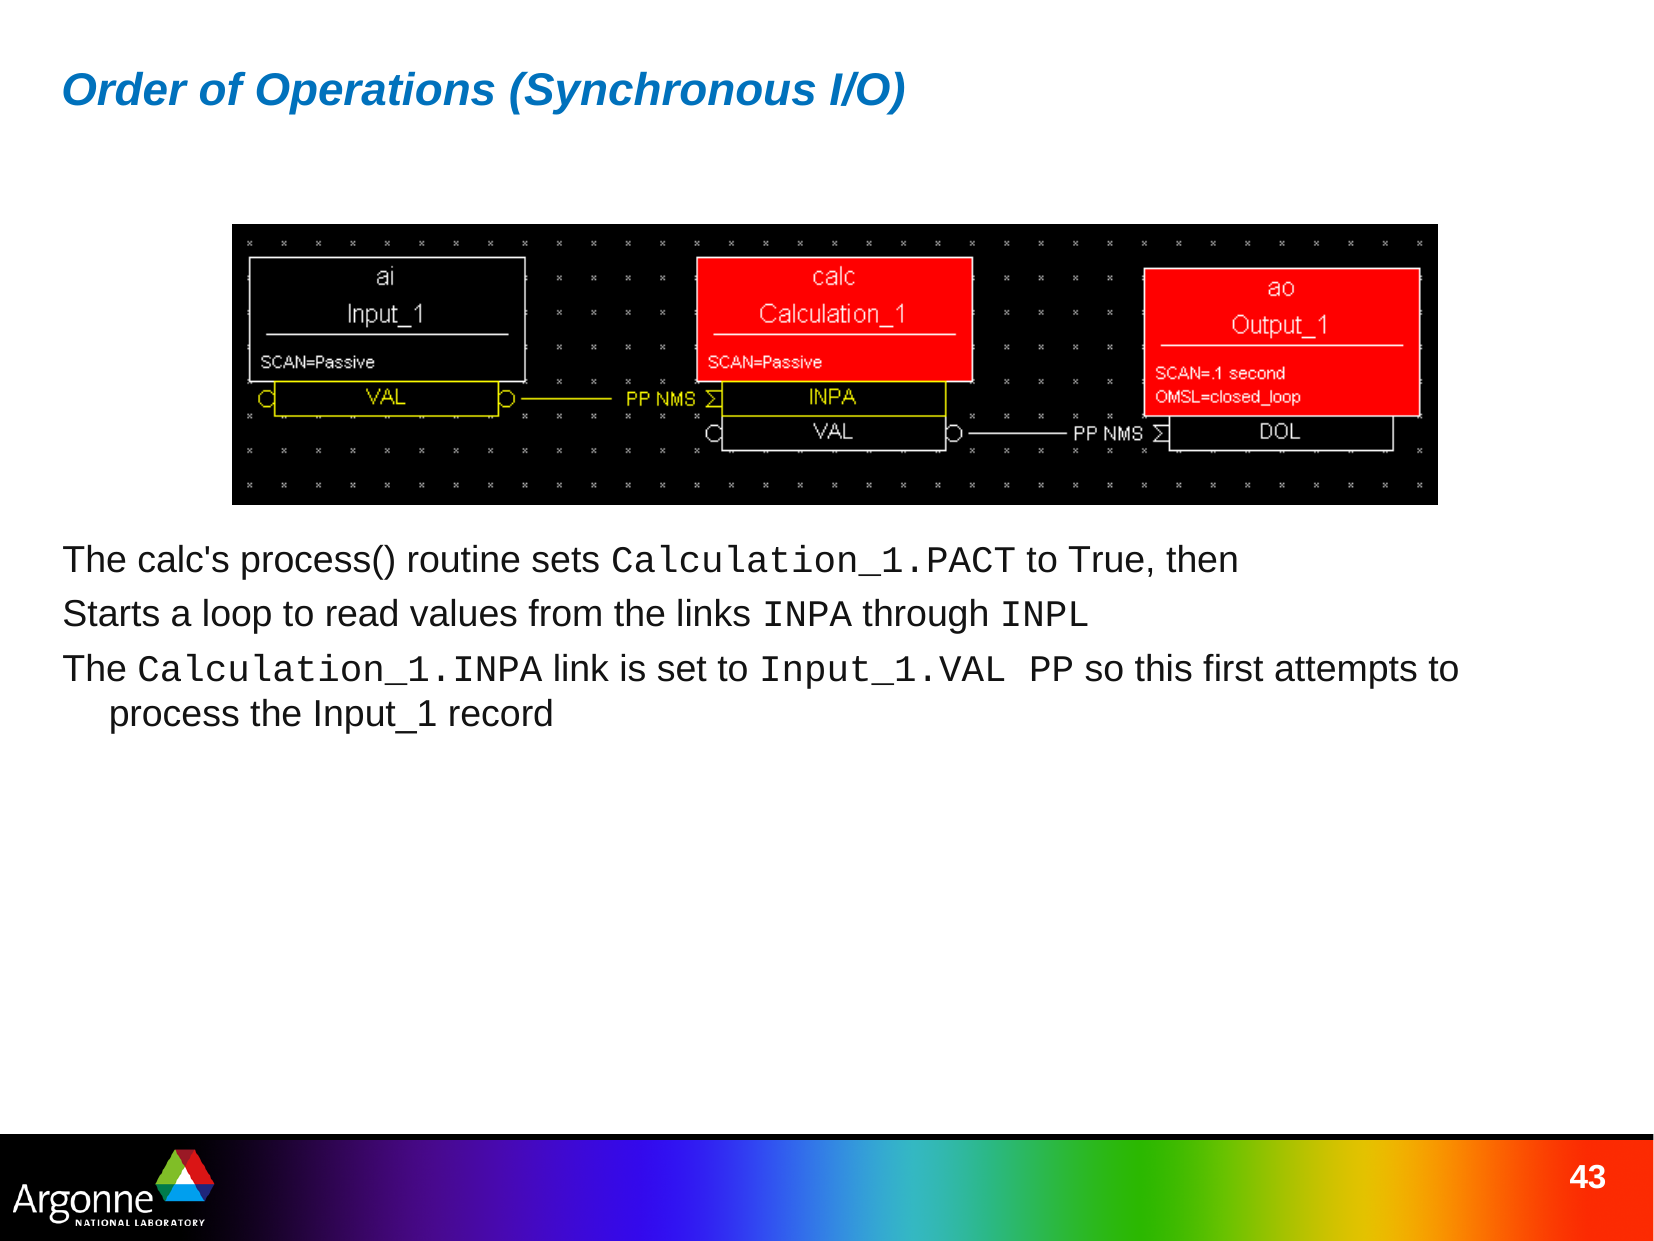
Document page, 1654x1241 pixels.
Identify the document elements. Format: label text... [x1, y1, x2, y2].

picture [0, 1134, 1654, 1241]
picture [232, 224, 1438, 505]
list The calc's process() routine sets Calculation_1.PACT to True, then Starts a loop to read values from the links INPA through INPL The Calculation_1.INPA link is set to Input_1.VAL PP so this first attempts to process the Input_1 record [62, 538, 1498, 784]
title Order of Operations (Synchronous I/O) [61, 56, 1500, 126]
